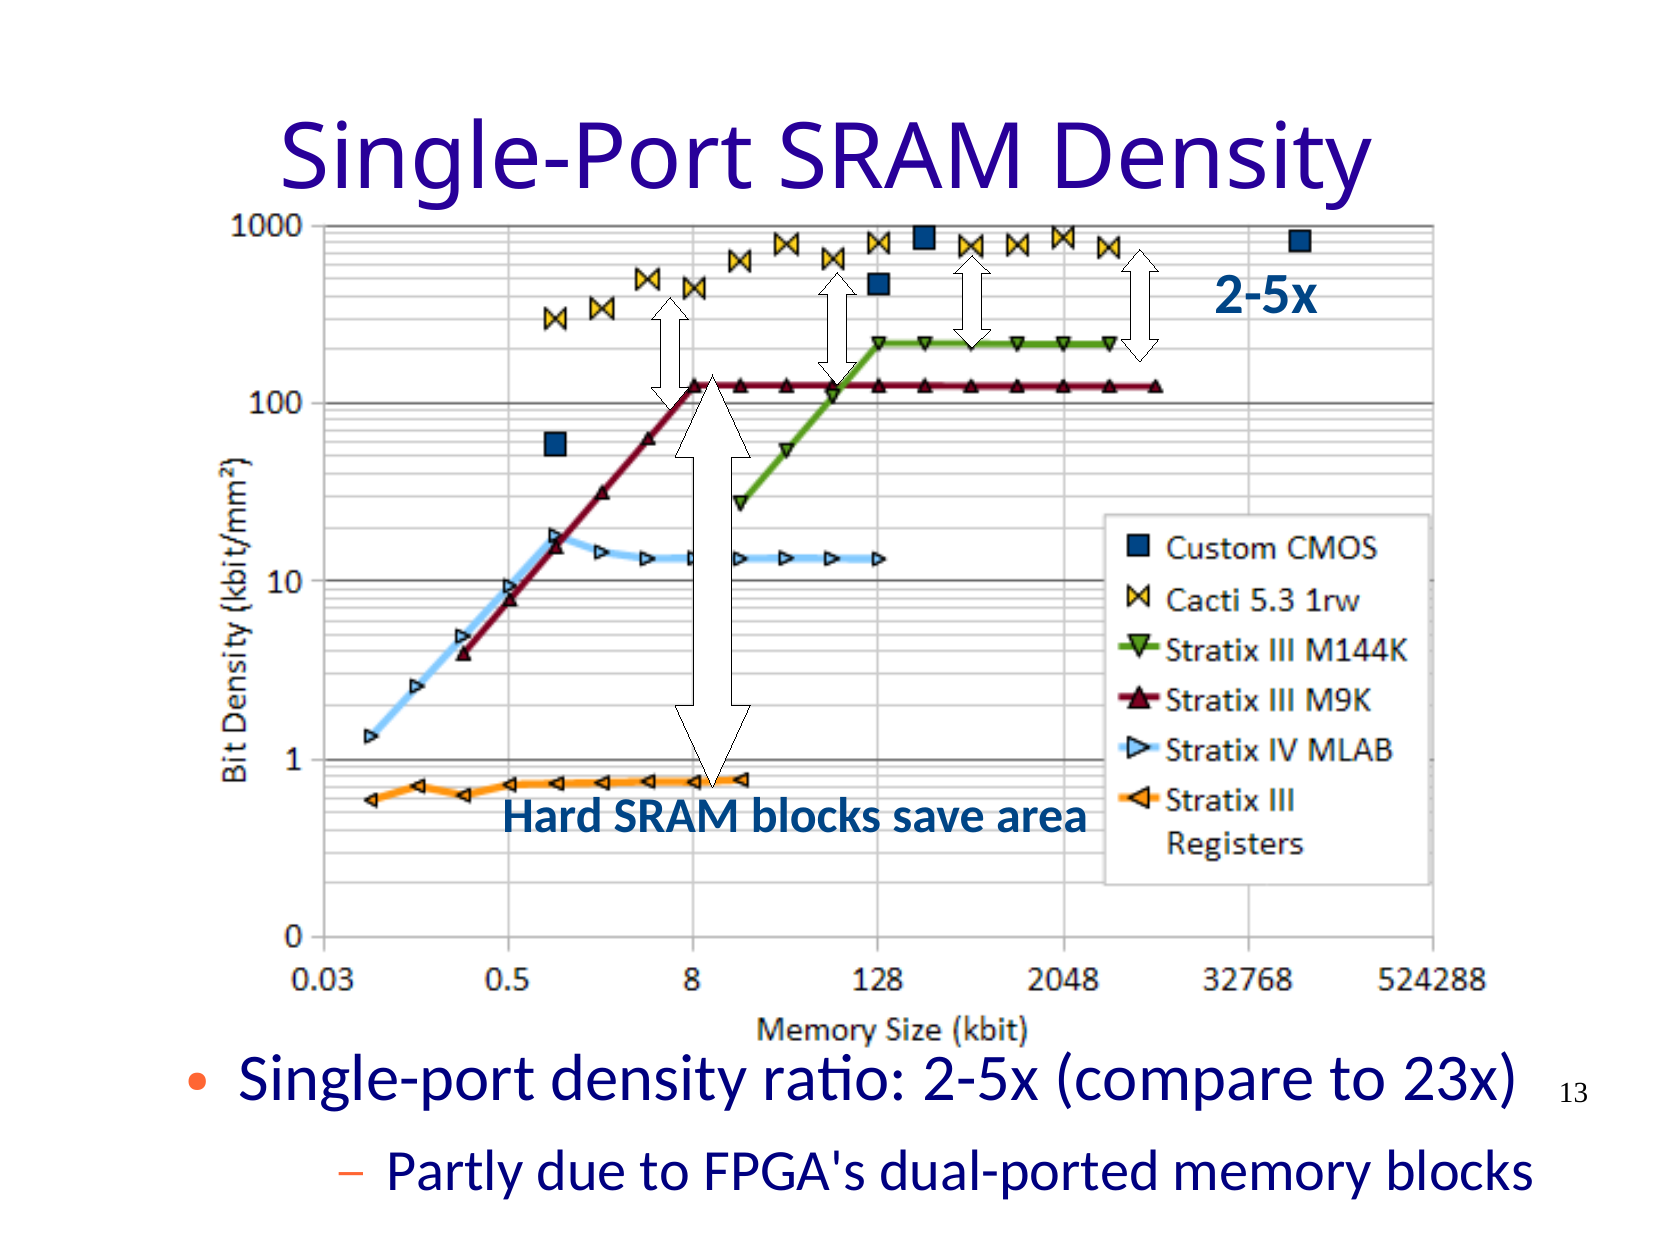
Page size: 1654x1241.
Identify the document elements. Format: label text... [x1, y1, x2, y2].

text_box [651, 297, 689, 410]
list Single-port density ratio: 2-5x (compare to 23x) Partly due to FPGA's dual-ported memory blocks [150, 1050, 1603, 1233]
text_box [953, 255, 991, 348]
text_box [1121, 249, 1159, 362]
picture [187, 250, 1501, 1050]
text_box [818, 272, 857, 385]
text_box 2-5x [1200, 262, 1334, 349]
title Single-Port SRAM Density [82, 56, 1571, 250]
text_box Hard SRAM blocks save area [487, 787, 1104, 864]
text_box [675, 374, 751, 788]
